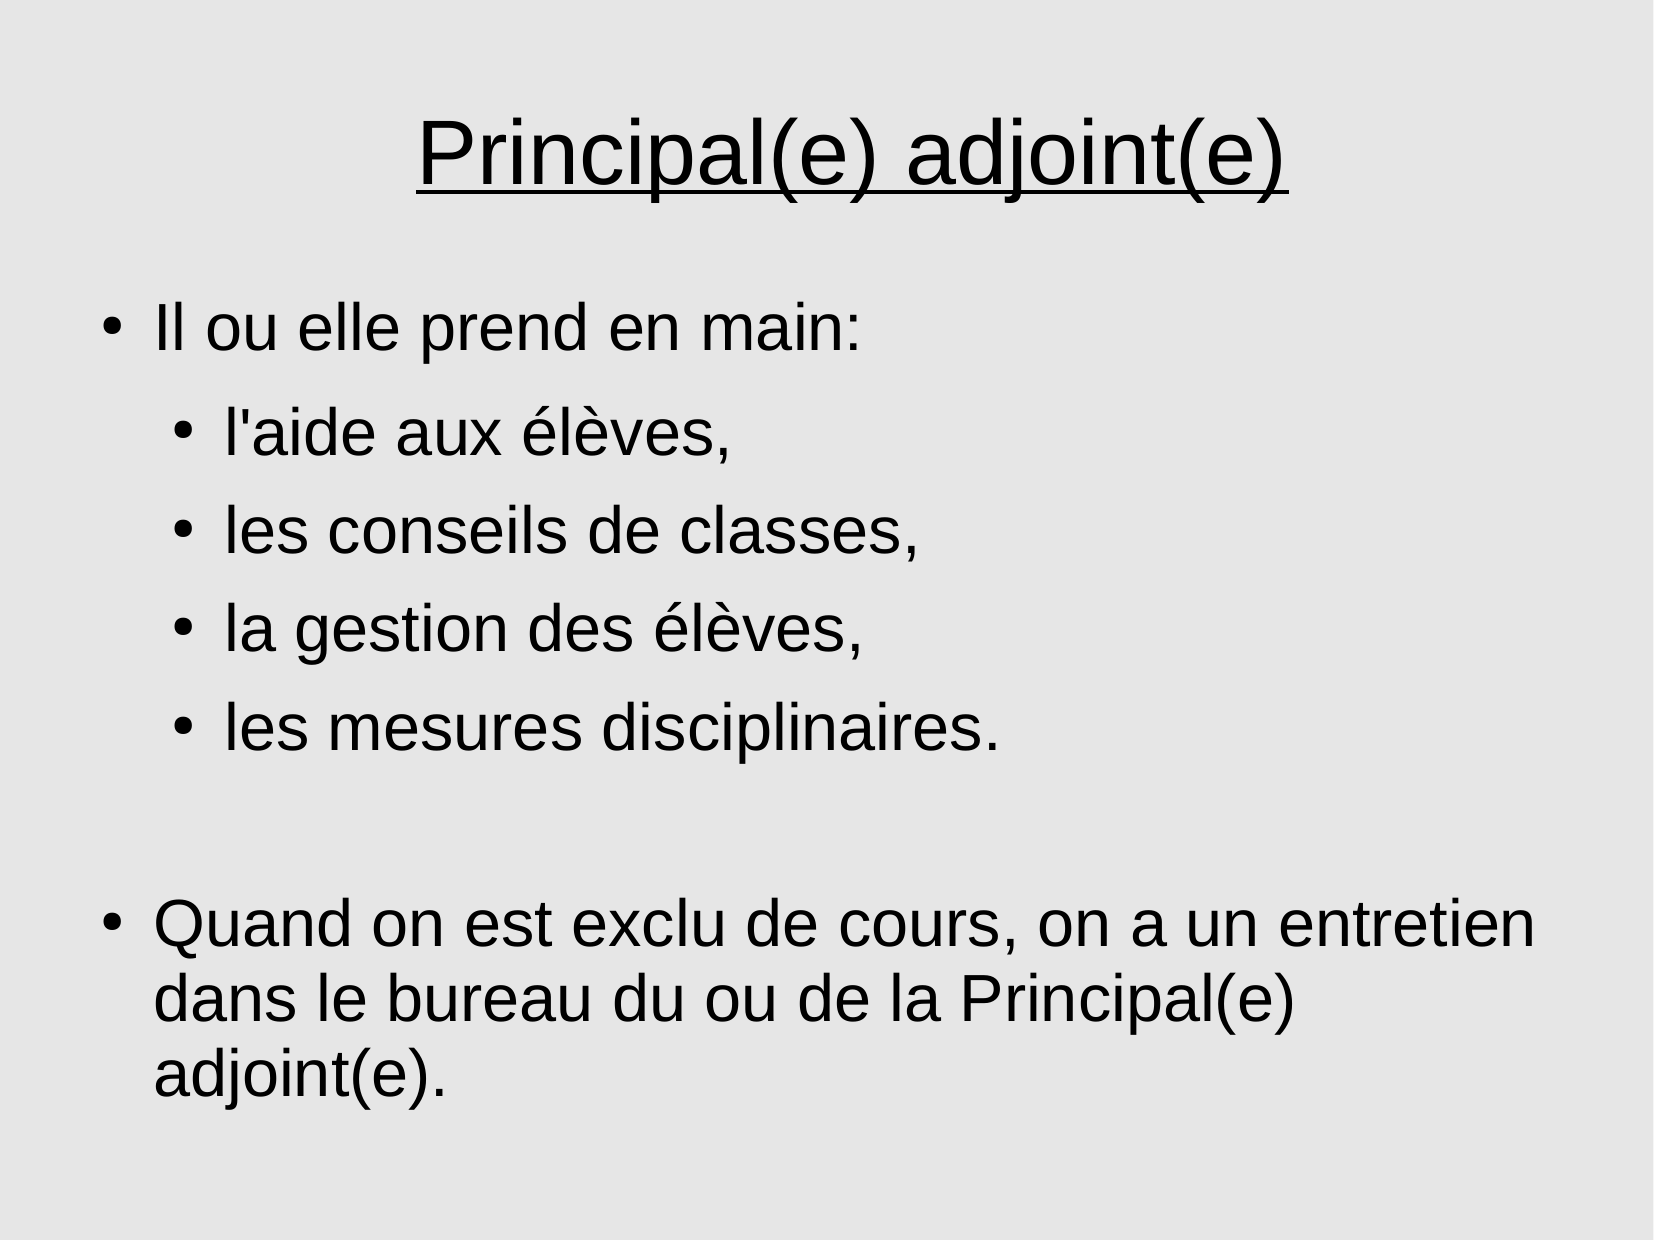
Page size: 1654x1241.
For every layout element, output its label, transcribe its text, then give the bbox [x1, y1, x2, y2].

title Principal(e) adjoint(e) [82, 49, 1571, 257]
list Il ou elle prend en main: l'aide aux élèves, les conseils de classes, la gestion des élèves, les mesures disciplinaires. Quand on est exclu de cours, on a un entretien dans le bureau du ou de la Principal(e) adjoint(e). [82, 290, 1571, 1111]
